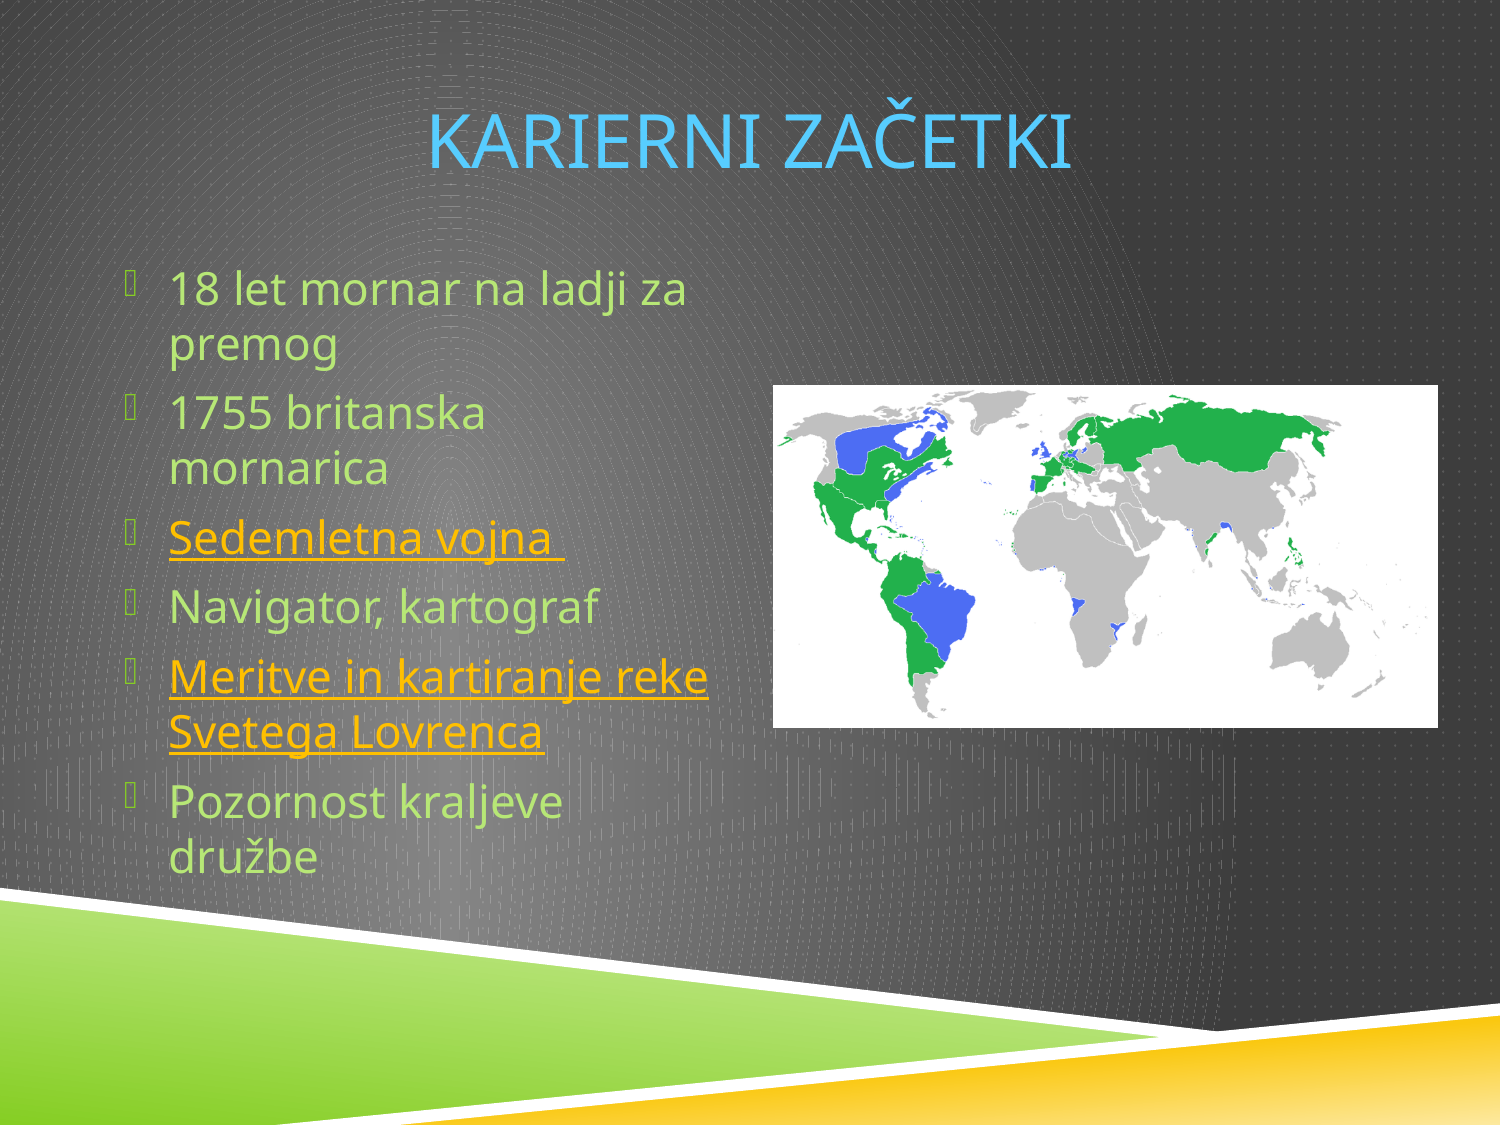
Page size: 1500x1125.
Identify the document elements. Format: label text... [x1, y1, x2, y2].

list 18 let mornar na ladji za premog 1755 britanska mornarica Sedemletna vojna Navigator, kartograf Meritve in kartiranje reke Svetega Lovrenca Pozornost kraljeve družbe [112, 251, 713, 888]
title Karierni začetki [112, 45, 1388, 233]
picture [773, 385, 1438, 728]
